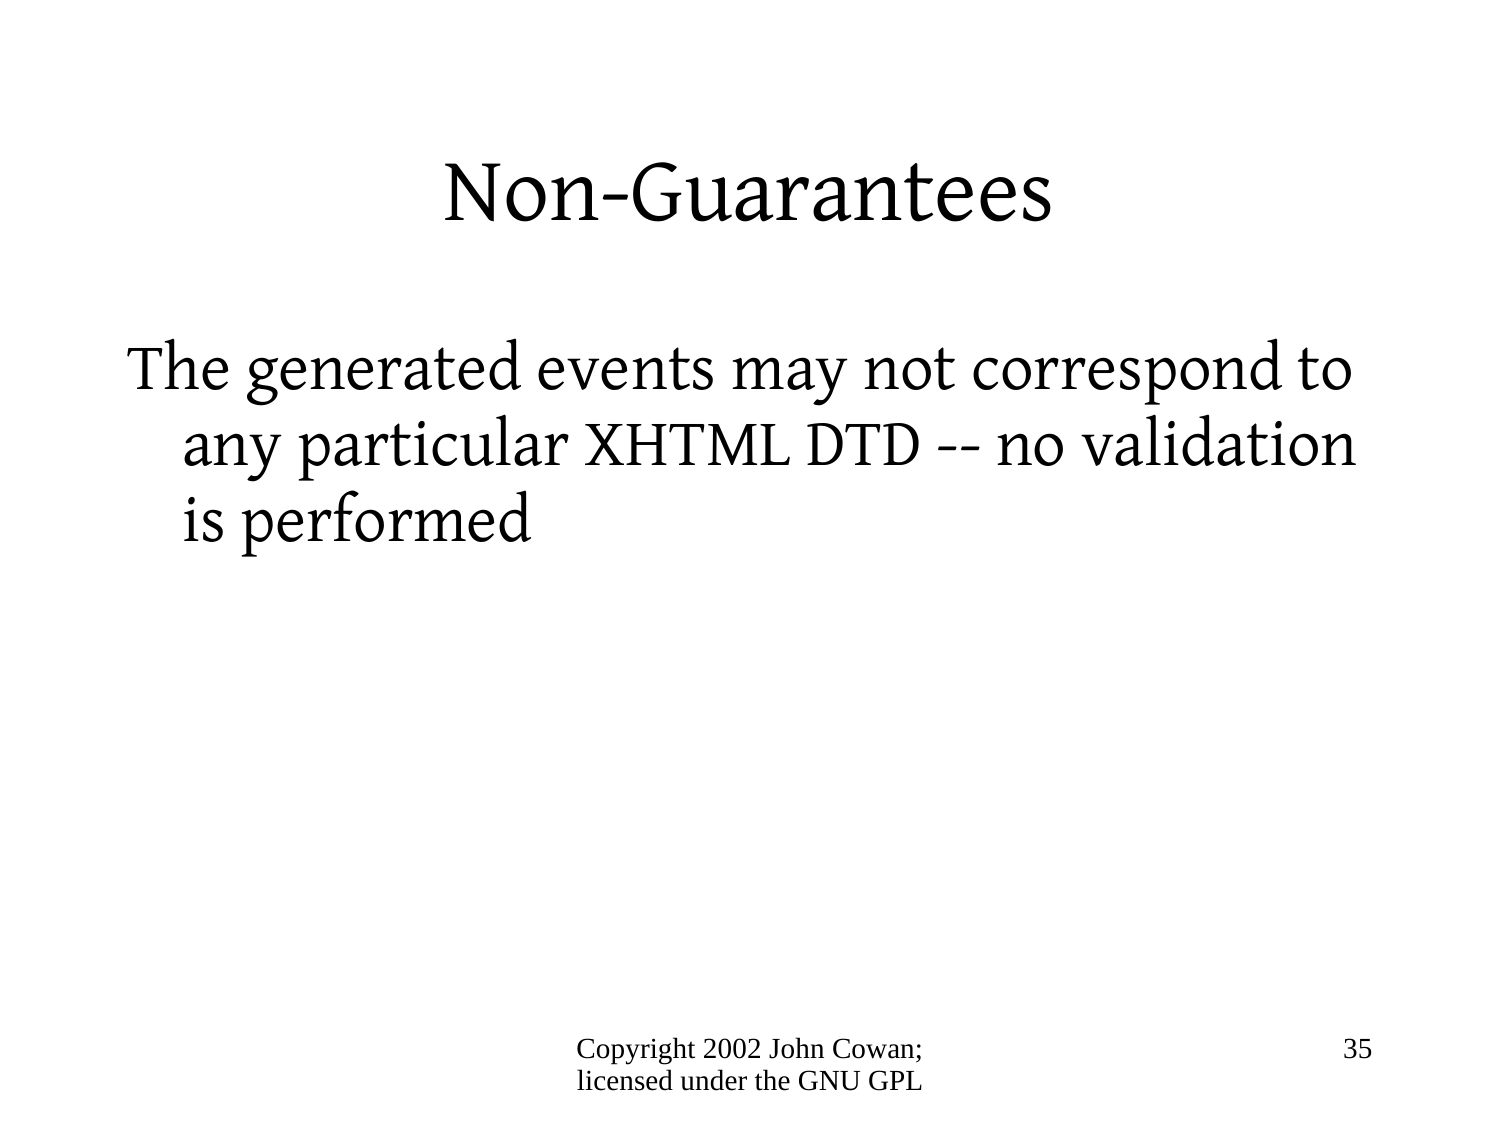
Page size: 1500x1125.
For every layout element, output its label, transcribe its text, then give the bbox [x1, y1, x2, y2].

text_box Copyright 2002 John Cowan; licensed under the GNU GPL [512, 1025, 988, 1107]
list The generated events may not correspond to any particular XHTML DTD -- no validation is performed [112, 324, 1388, 1009]
text_box 35 [1074, 1025, 1388, 1074]
title Non-Guarantees [112, 99, 1388, 288]
